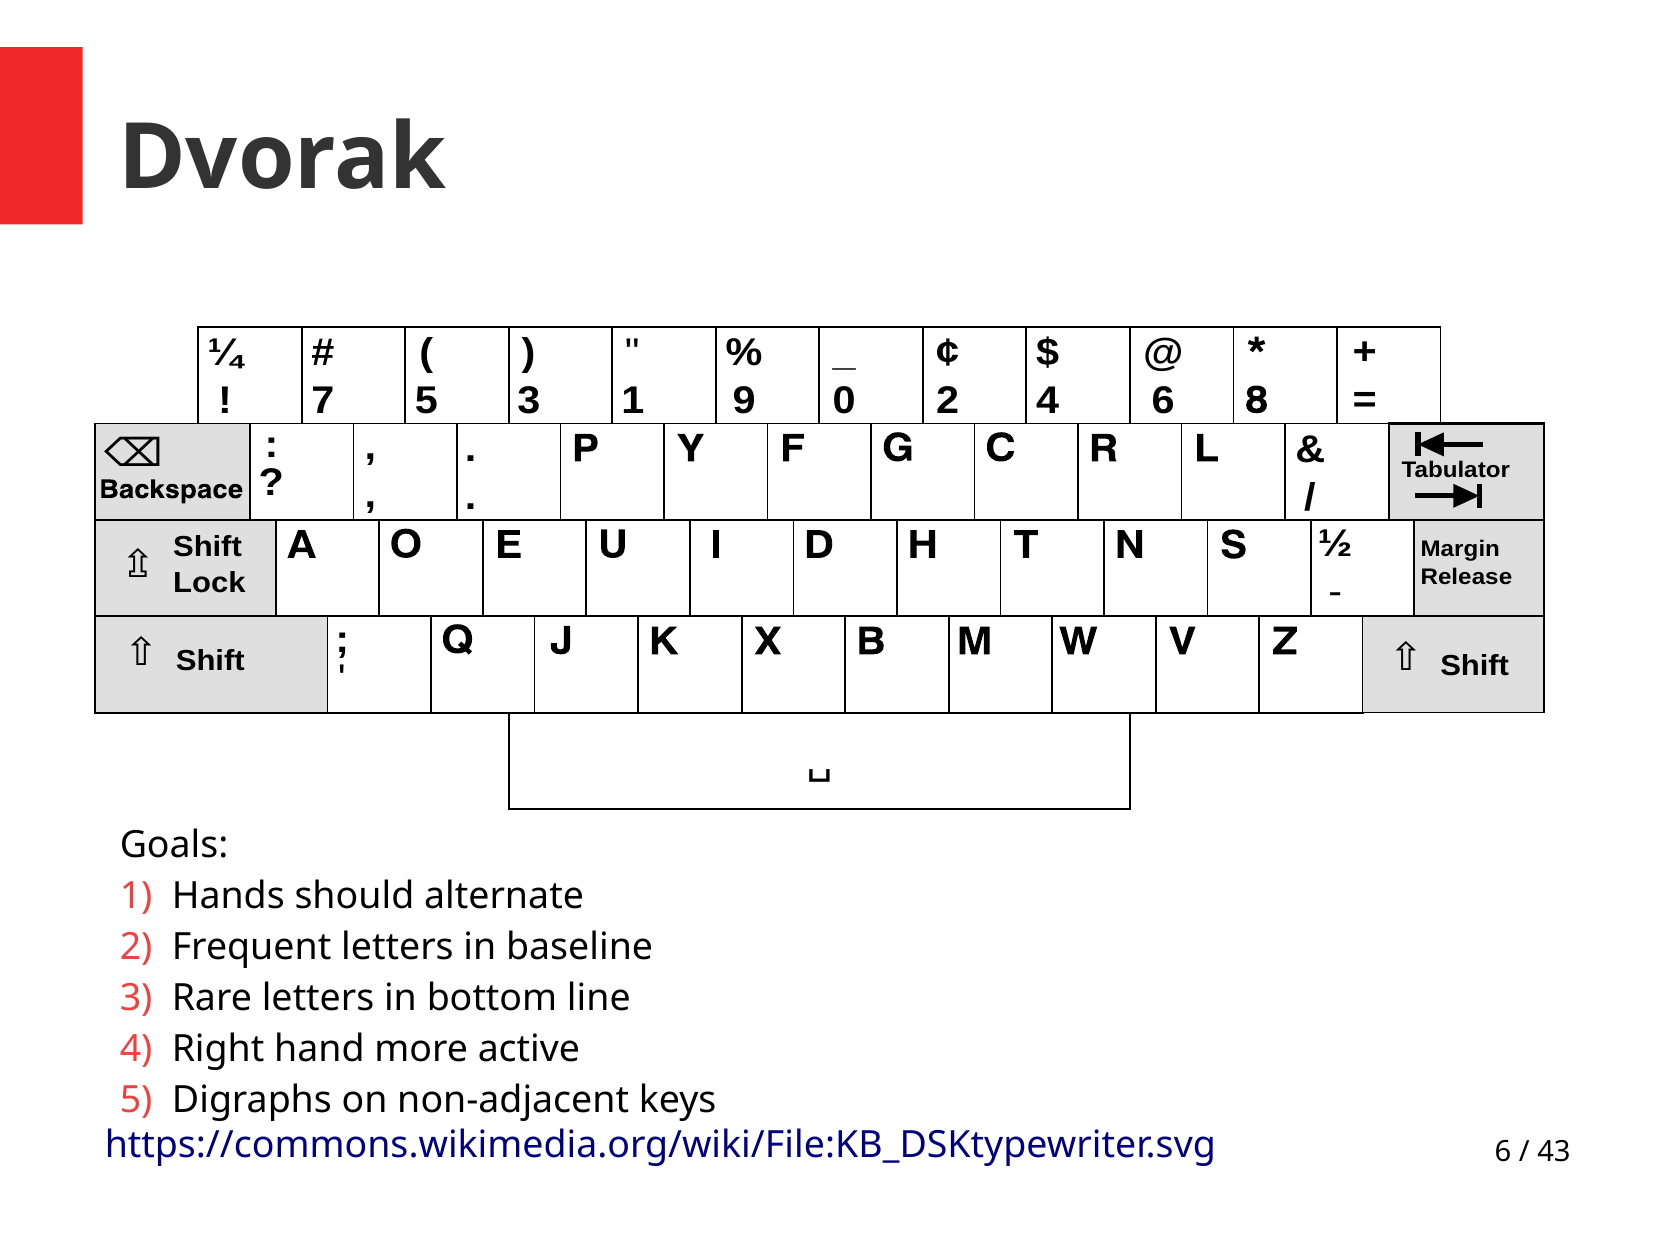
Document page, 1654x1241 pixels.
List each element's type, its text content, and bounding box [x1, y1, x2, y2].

text_box https://commons.wikimedia.org/wiki/File:KB_DSKtypewriter.svg [90, 1110, 1576, 1170]
picture [93, 326, 1546, 811]
title Dvorak [118, 49, 1571, 257]
text_box Goals: Hands should alternate Frequent letters in baseline Rare letters in bottom line Right hand more active Digraphs on non-adjacent keys [105, 810, 1081, 1095]
